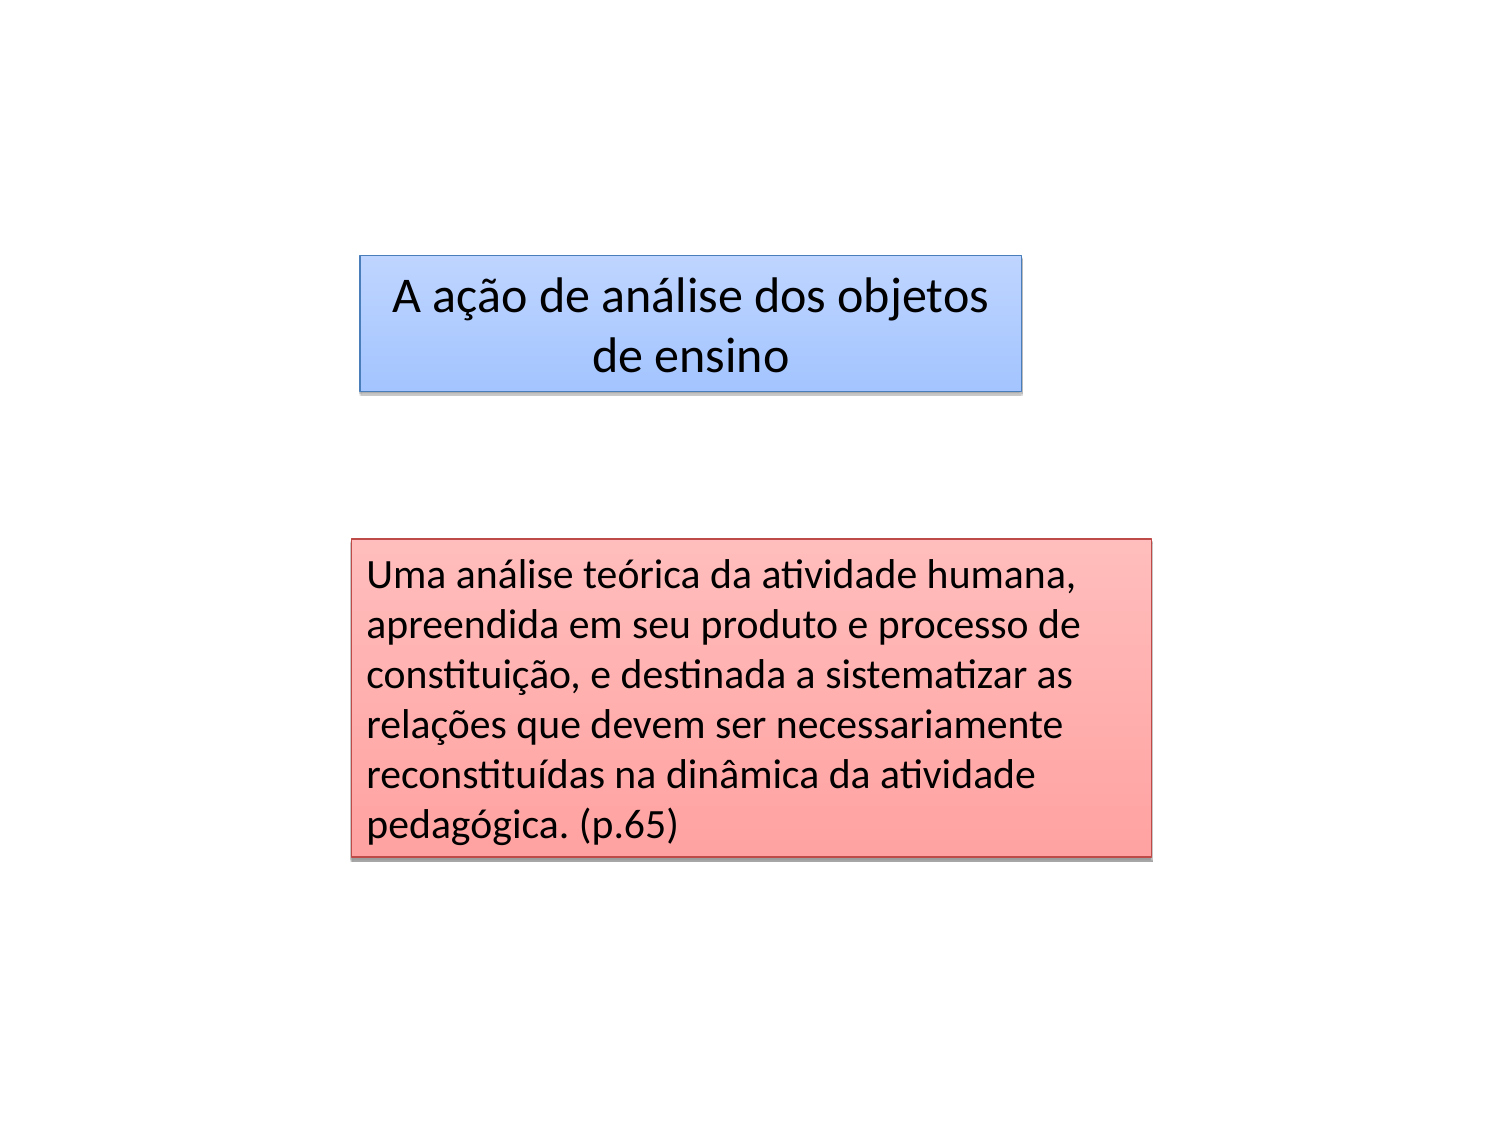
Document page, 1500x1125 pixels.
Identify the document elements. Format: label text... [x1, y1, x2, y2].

text_box Uma análise teórica da atividade humana, apreendida em seu produto e processo de constituição, e destinada a sistematizar as relações que devem ser necessariamente reconstituídas na dinâmica da atividade pedagógica. (p.65) [351, 538, 1152, 857]
text_box A ação de análise dos objetos de ensino [360, 255, 1022, 392]
